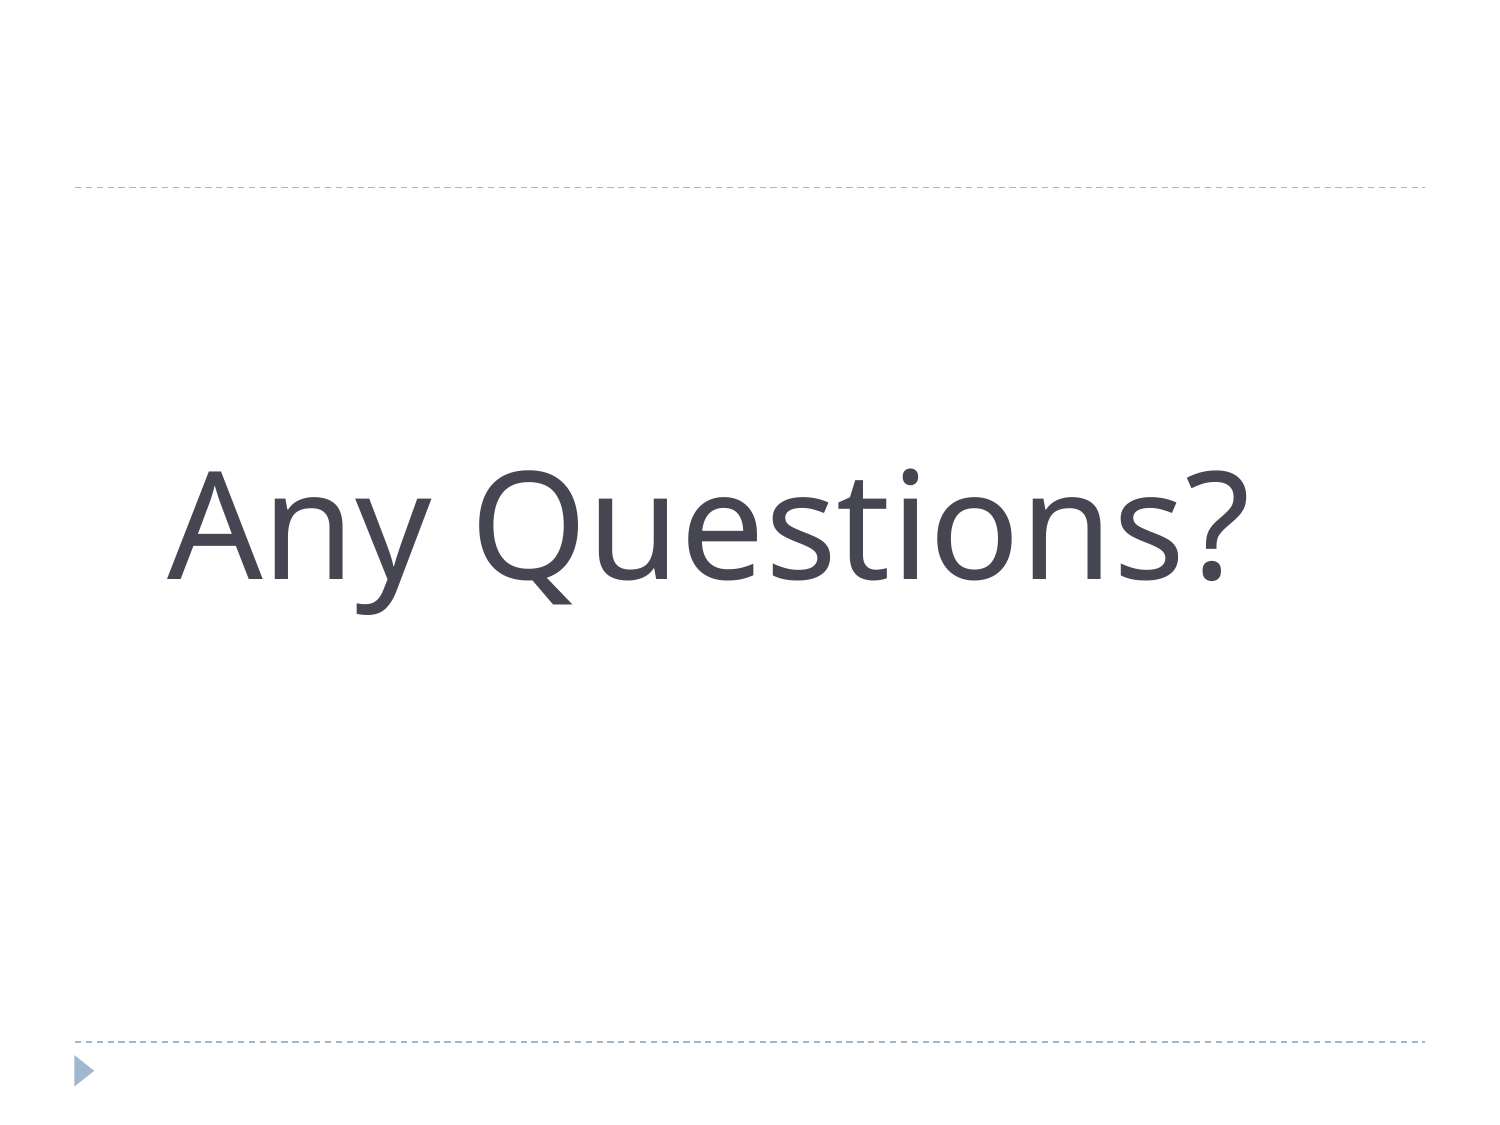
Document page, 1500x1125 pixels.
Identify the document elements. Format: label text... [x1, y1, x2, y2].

title Any Questions? [152, 435, 1348, 632]
